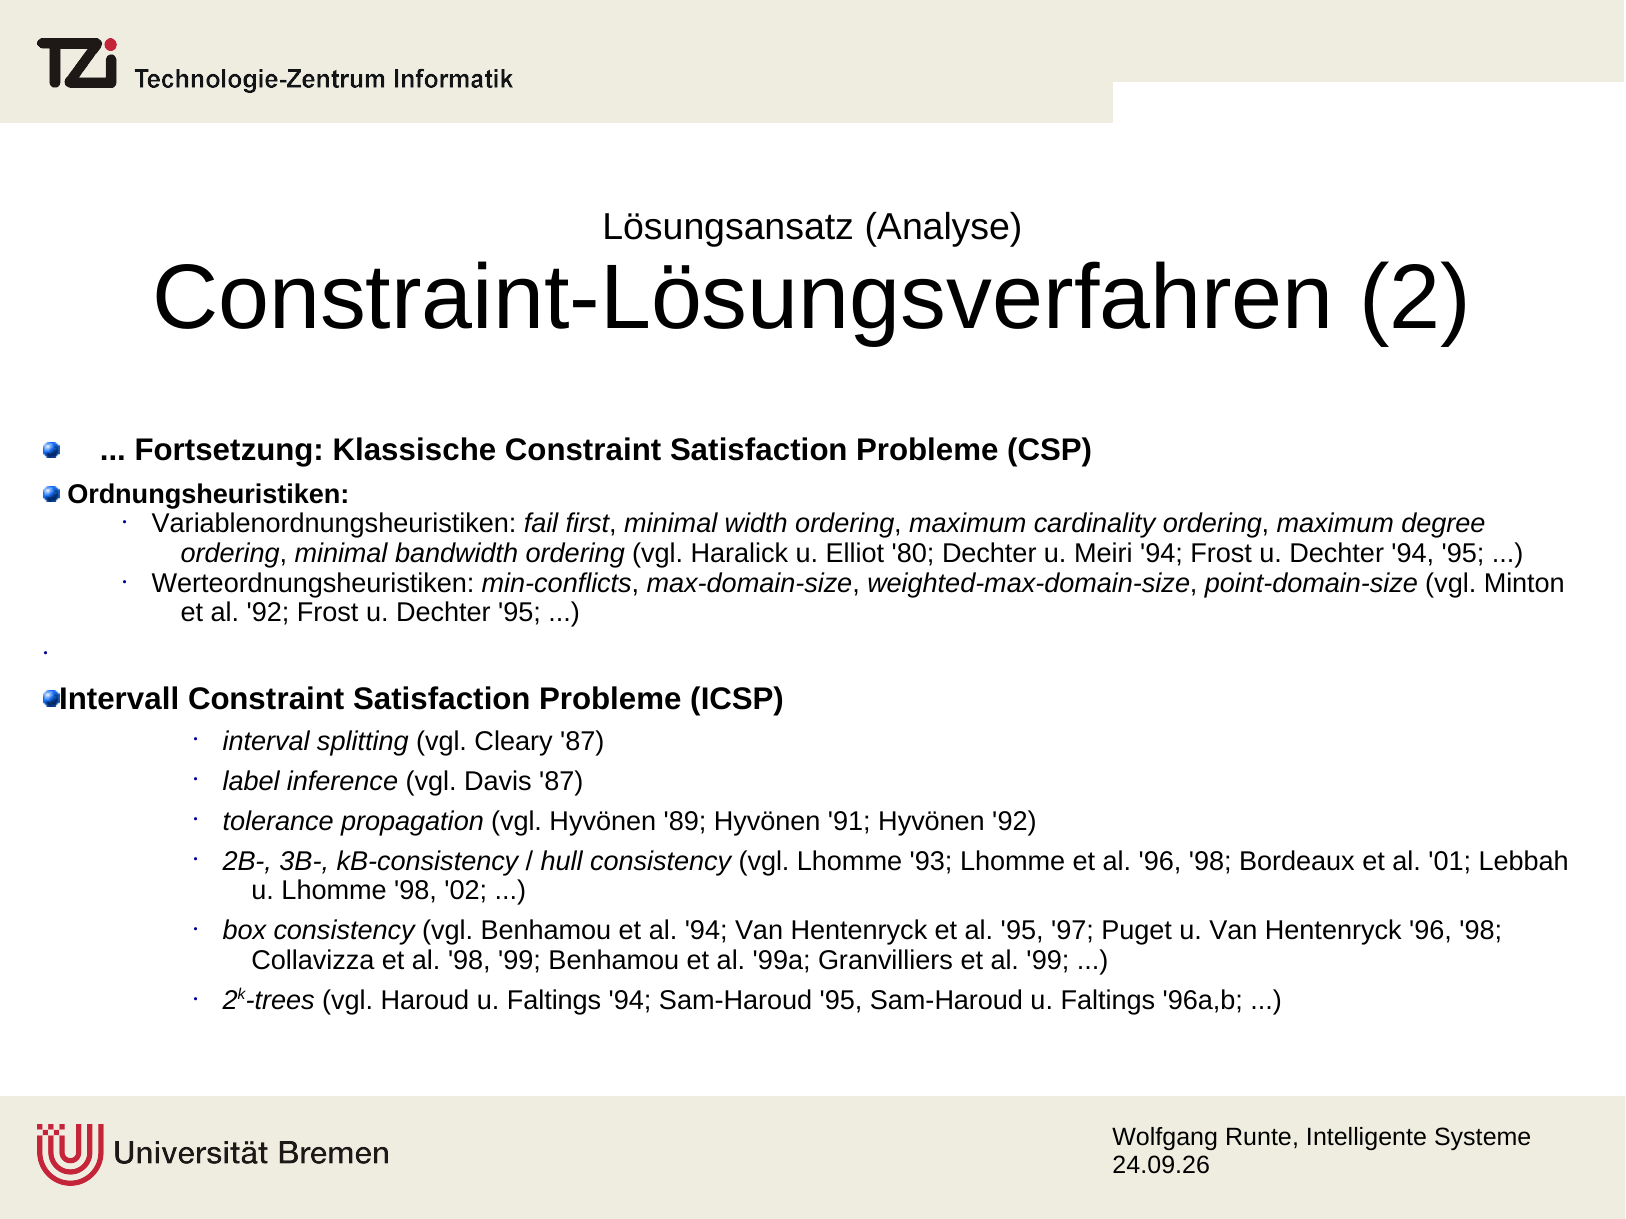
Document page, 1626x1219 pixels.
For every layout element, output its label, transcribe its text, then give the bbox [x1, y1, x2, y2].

picture [37, 38, 513, 93]
title Lösungsansatz (Analyse) Constraint-Lösungsverfahren (2) [112, 162, 1513, 393]
list ... Fortsetzung: Klassische Constraint Satisfaction Probleme (CSP) Ordnungsheuristiken: Variablenordnungsheuristiken: fail first, minimal width ordering, maximum cardinality ordering, maximum degree ordering, minimal bandwidth ordering (vgl. Haralick u. Elliot '80; Dechter u. Meiri '94; Frost u. Dechter '94, '95; ...) Werteordnungsheuristiken: min-conflicts, max-domain-size, weighted-max-domain-size, point-domain-size (vgl. Minton et al. '92; Frost u. Dechter '95; ...) Intervall Constraint Satisfaction Probleme (ICSP) interval splitting (vgl. Cleary '87) label inference (vgl. Davis '87) tolerance propagation (vgl. Hyvönen '89; Hyvönen '91; Hyvönen '92) 2B-, 3B-, kB-consistency / hull consistency (vgl. Lhomme '93; Lhomme et al. '96, '98; Bordeaux et al. '01; Lebbah u. Lhomme '98, '02; ...) box consistency (vgl. Benhamou et al. '94; Van Hentenryck et al. '95, '97; Puget u. Van Hentenryck '96, '98; Collavizza et al. '98, '99; Benhamou et al. '99a; Granvilliers et al. '99; ...) 2k-trees (vgl. Haroud u. Faltings '94; Sam-Haroud '95, Sam-Haroud u. Faltings '96a,b; ...) [43, 433, 1592, 1070]
picture [37, 1124, 388, 1186]
